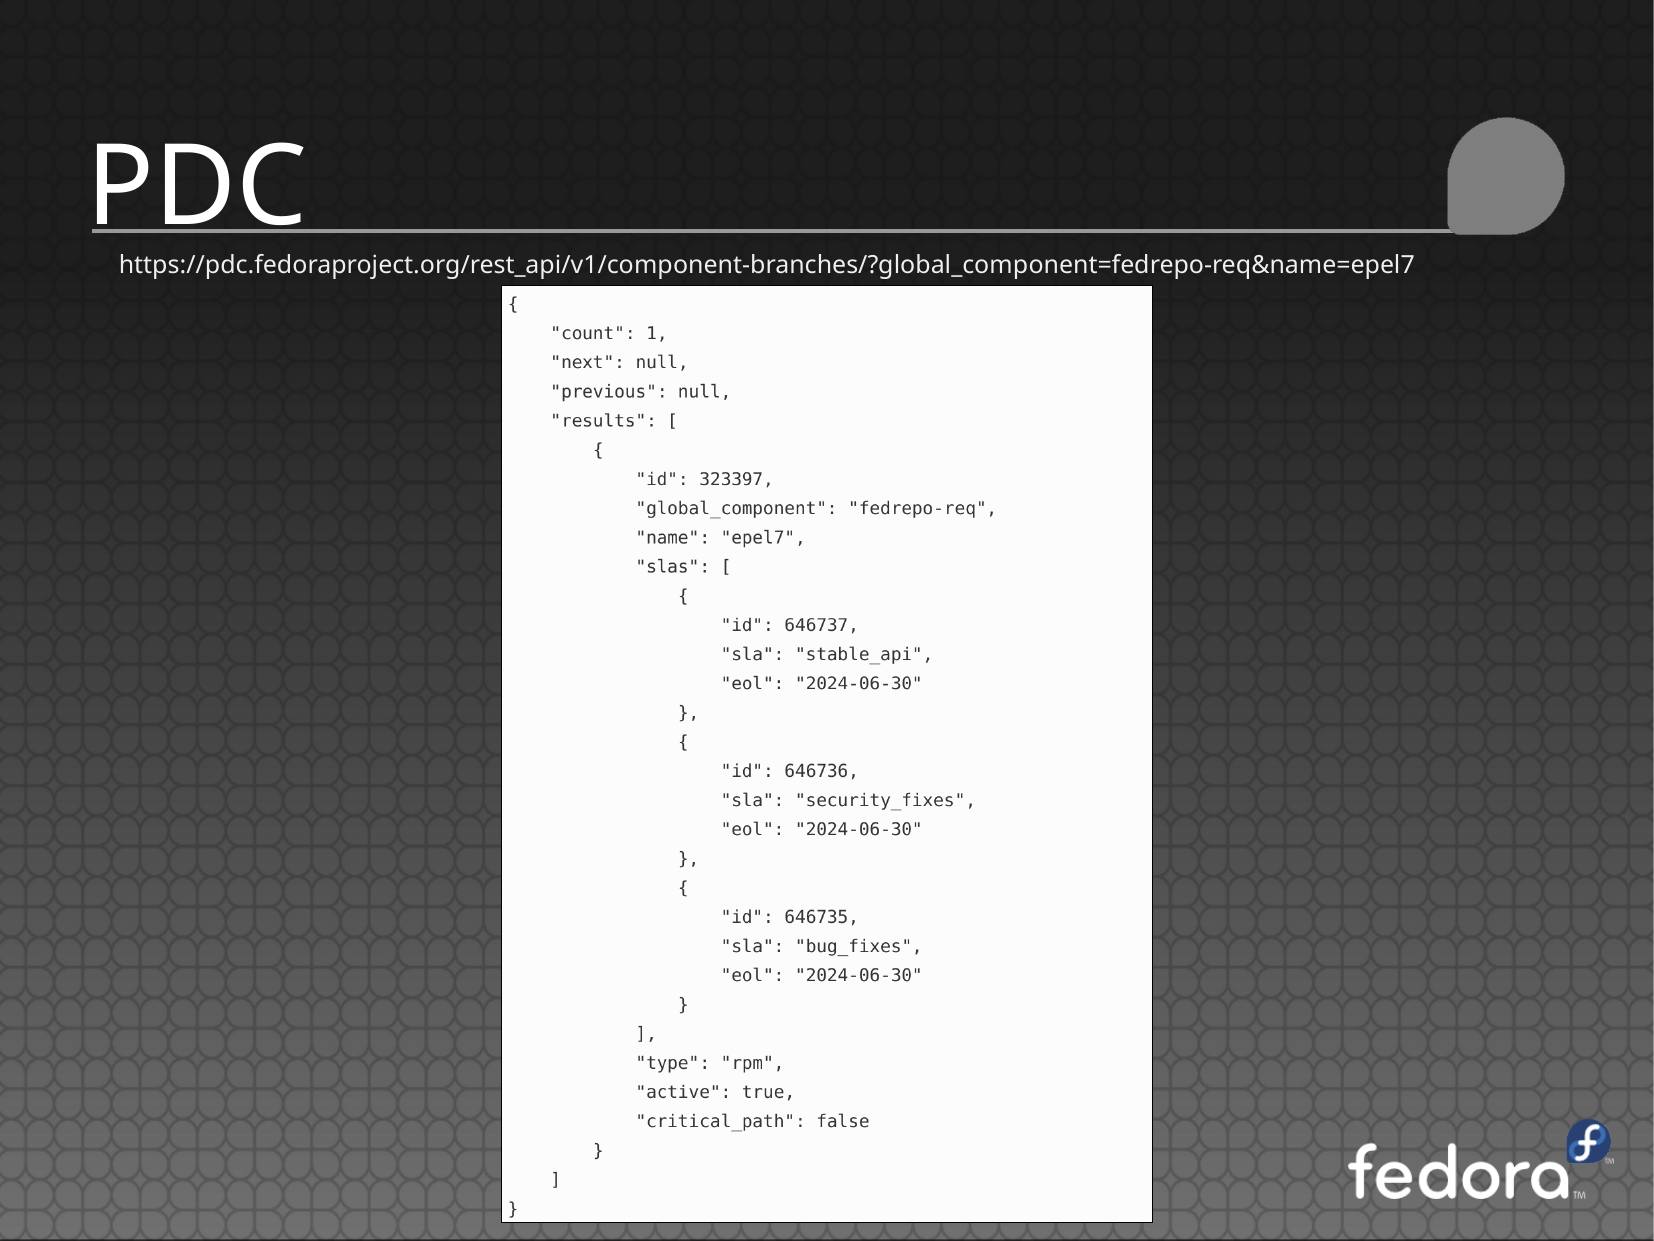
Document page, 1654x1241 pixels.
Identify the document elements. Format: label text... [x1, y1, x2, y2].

text_box https://pdc.fedoraproject.org/rest_api/v1/component-branches/?global_component=fedrepo-req&name=epel7 [104, 239, 1552, 299]
title PDC [86, 112, 1576, 249]
picture [0, 0, 1654, 1241]
